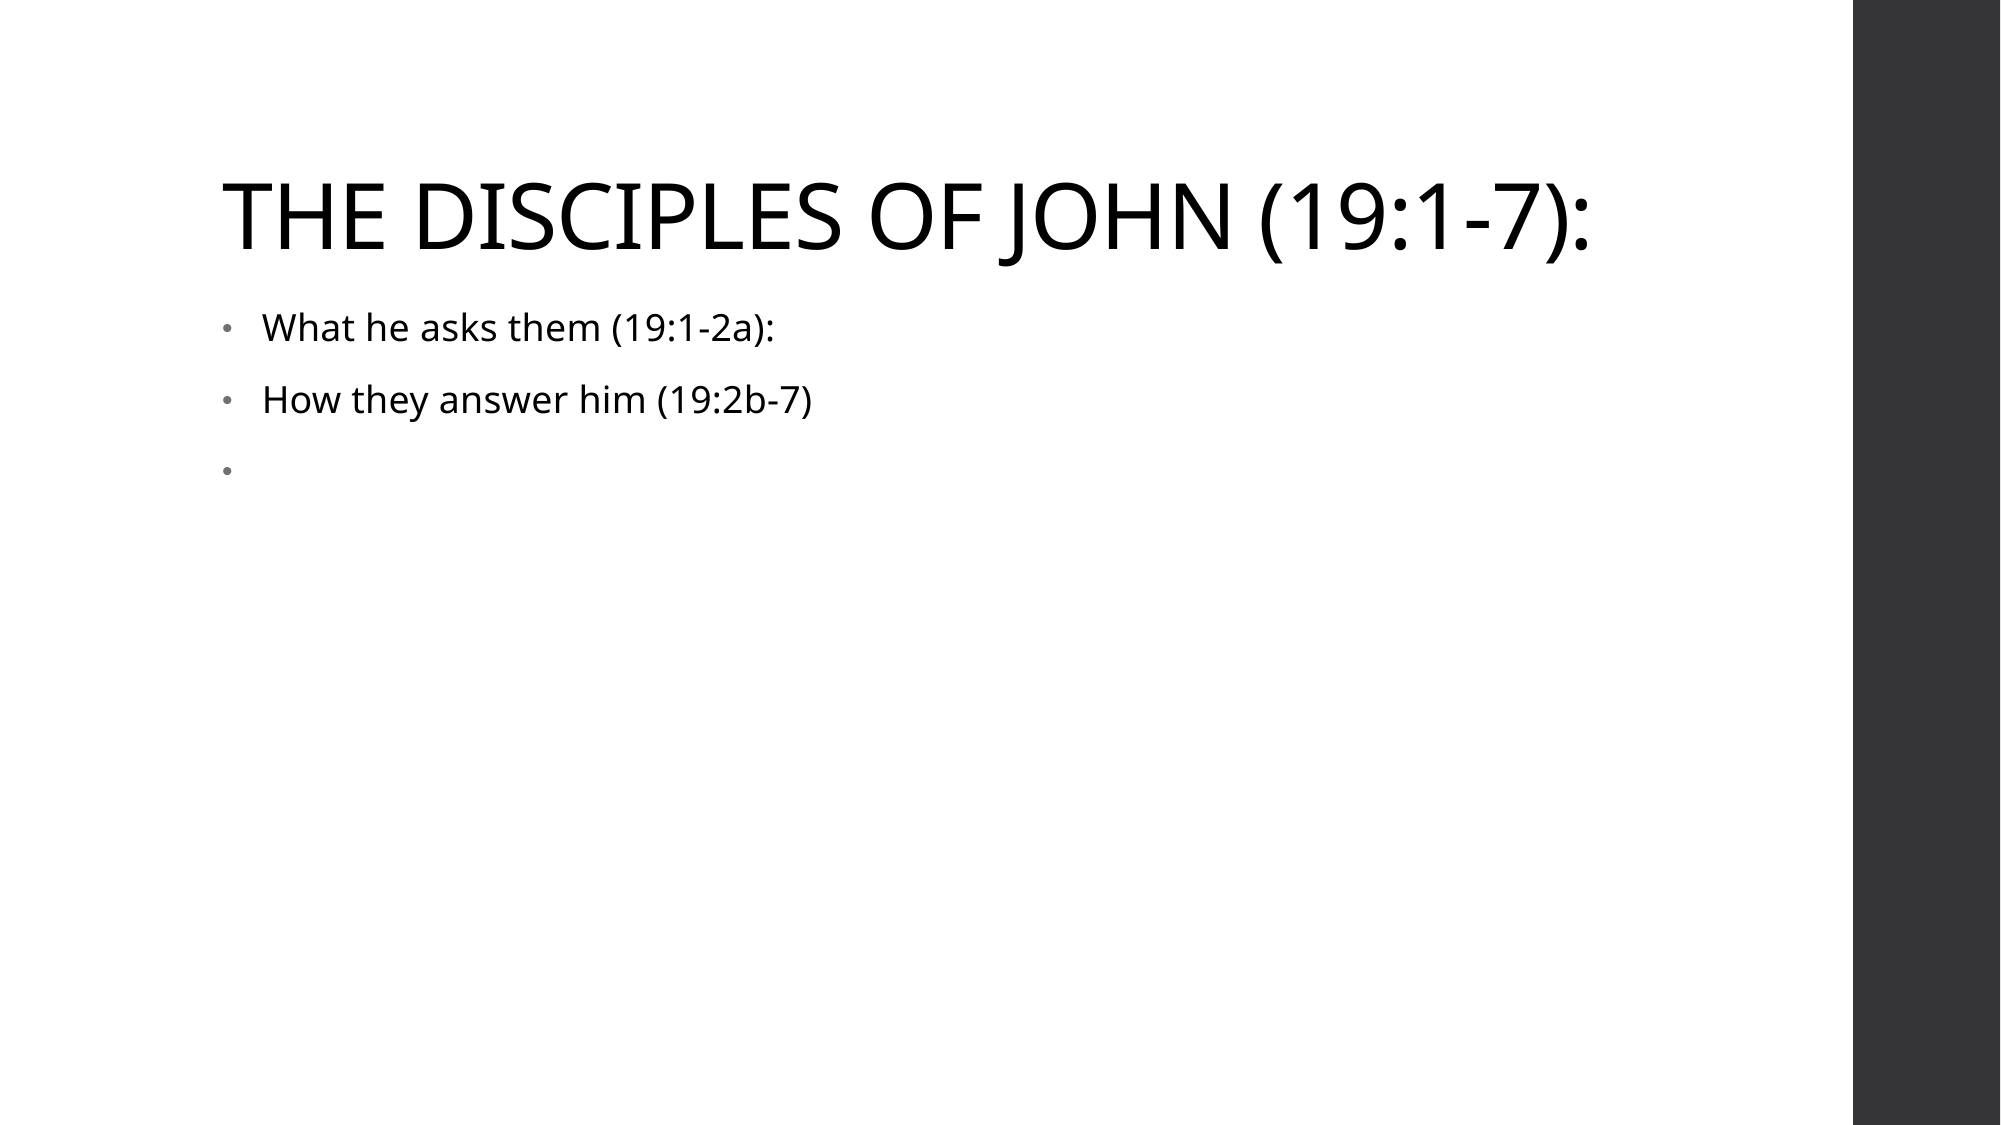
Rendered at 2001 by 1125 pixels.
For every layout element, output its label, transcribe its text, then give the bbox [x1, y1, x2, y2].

title THE DISCIPLES OF JOHN (19:1-7): [206, 60, 1797, 278]
list What he asks them (19:1-2a): How they answer him (19:2b-7) [206, 299, 1617, 1014]
